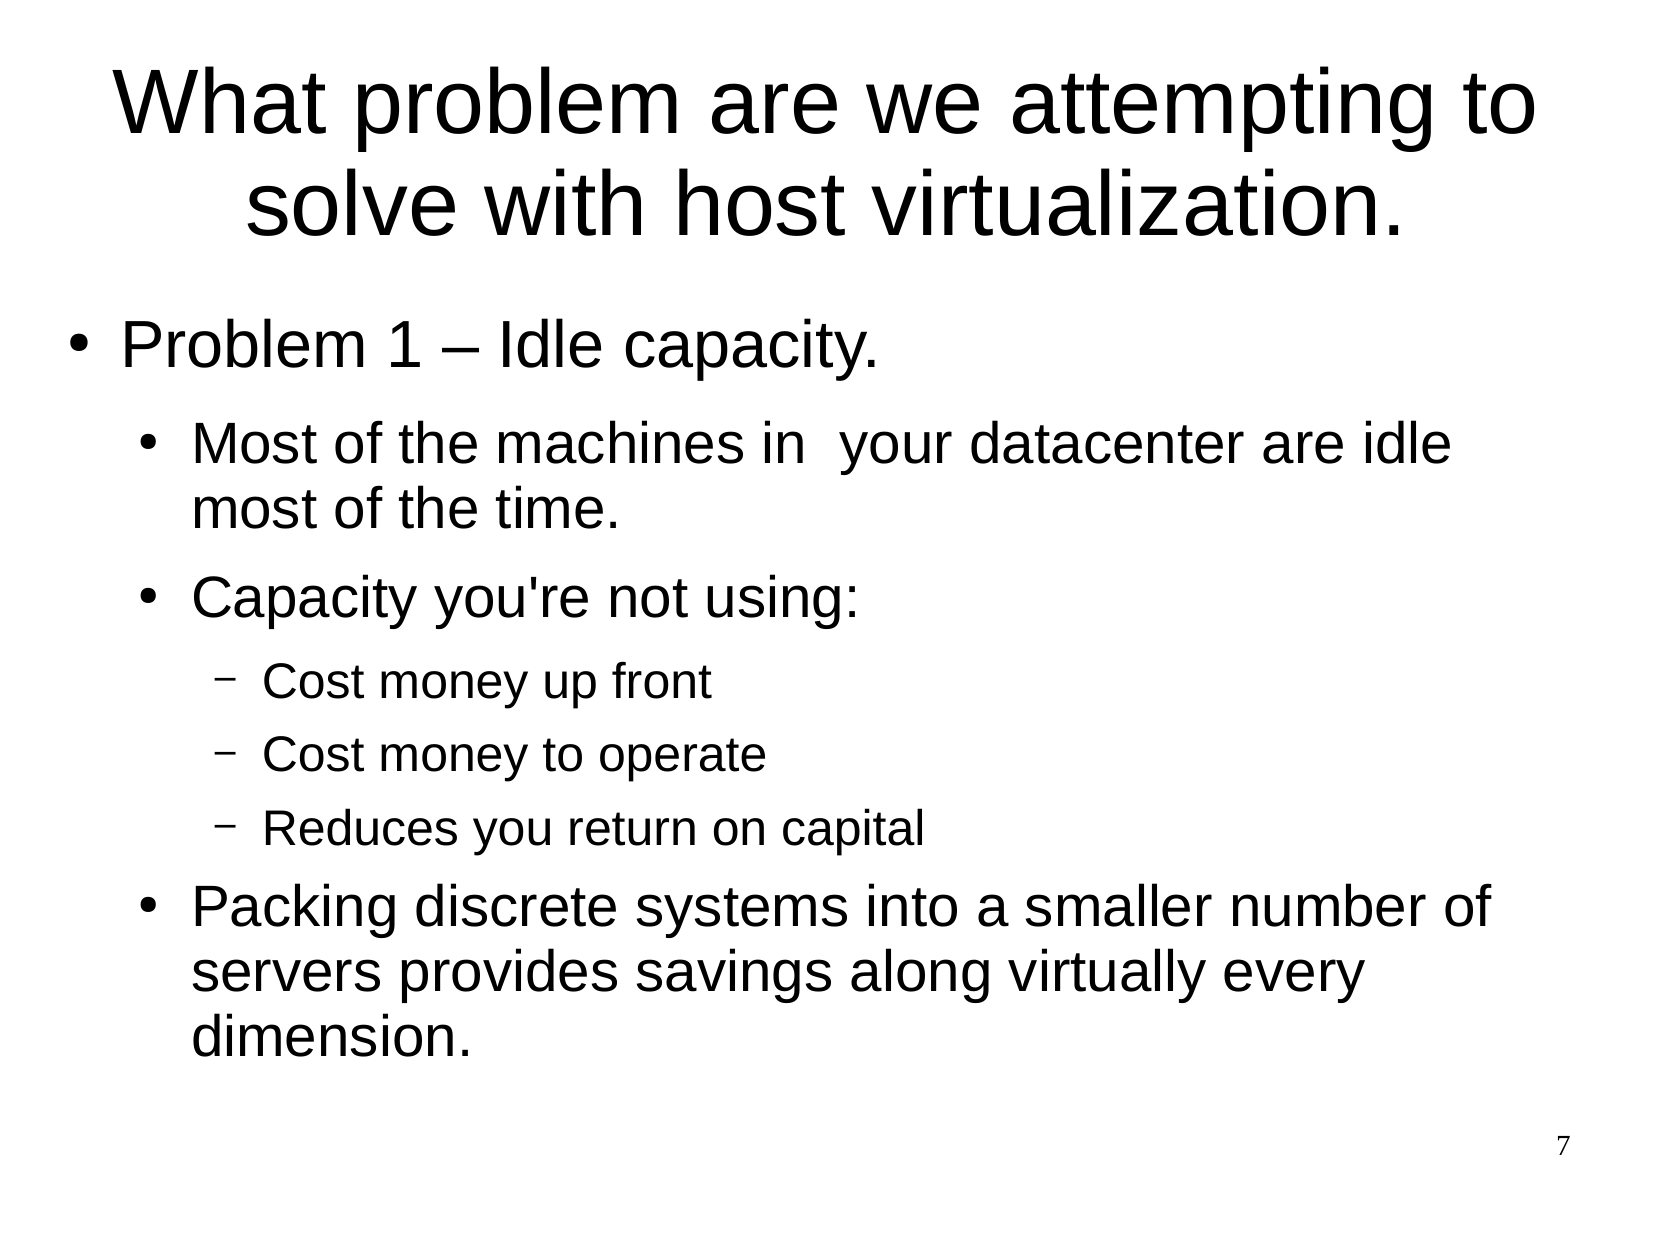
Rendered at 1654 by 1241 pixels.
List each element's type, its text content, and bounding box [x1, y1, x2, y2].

title What problem are we attempting to solve with host virtualization. [82, 49, 1571, 257]
list Problem 1 – Idle capacity. Most of the machines in your datacenter are idle most of the time. Capacity you're not using: Cost money up front Cost money to operate Reduces you return on capital Packing discrete systems into a smaller number of servers provides savings along virtually every dimension. [49, 306, 1538, 1126]
